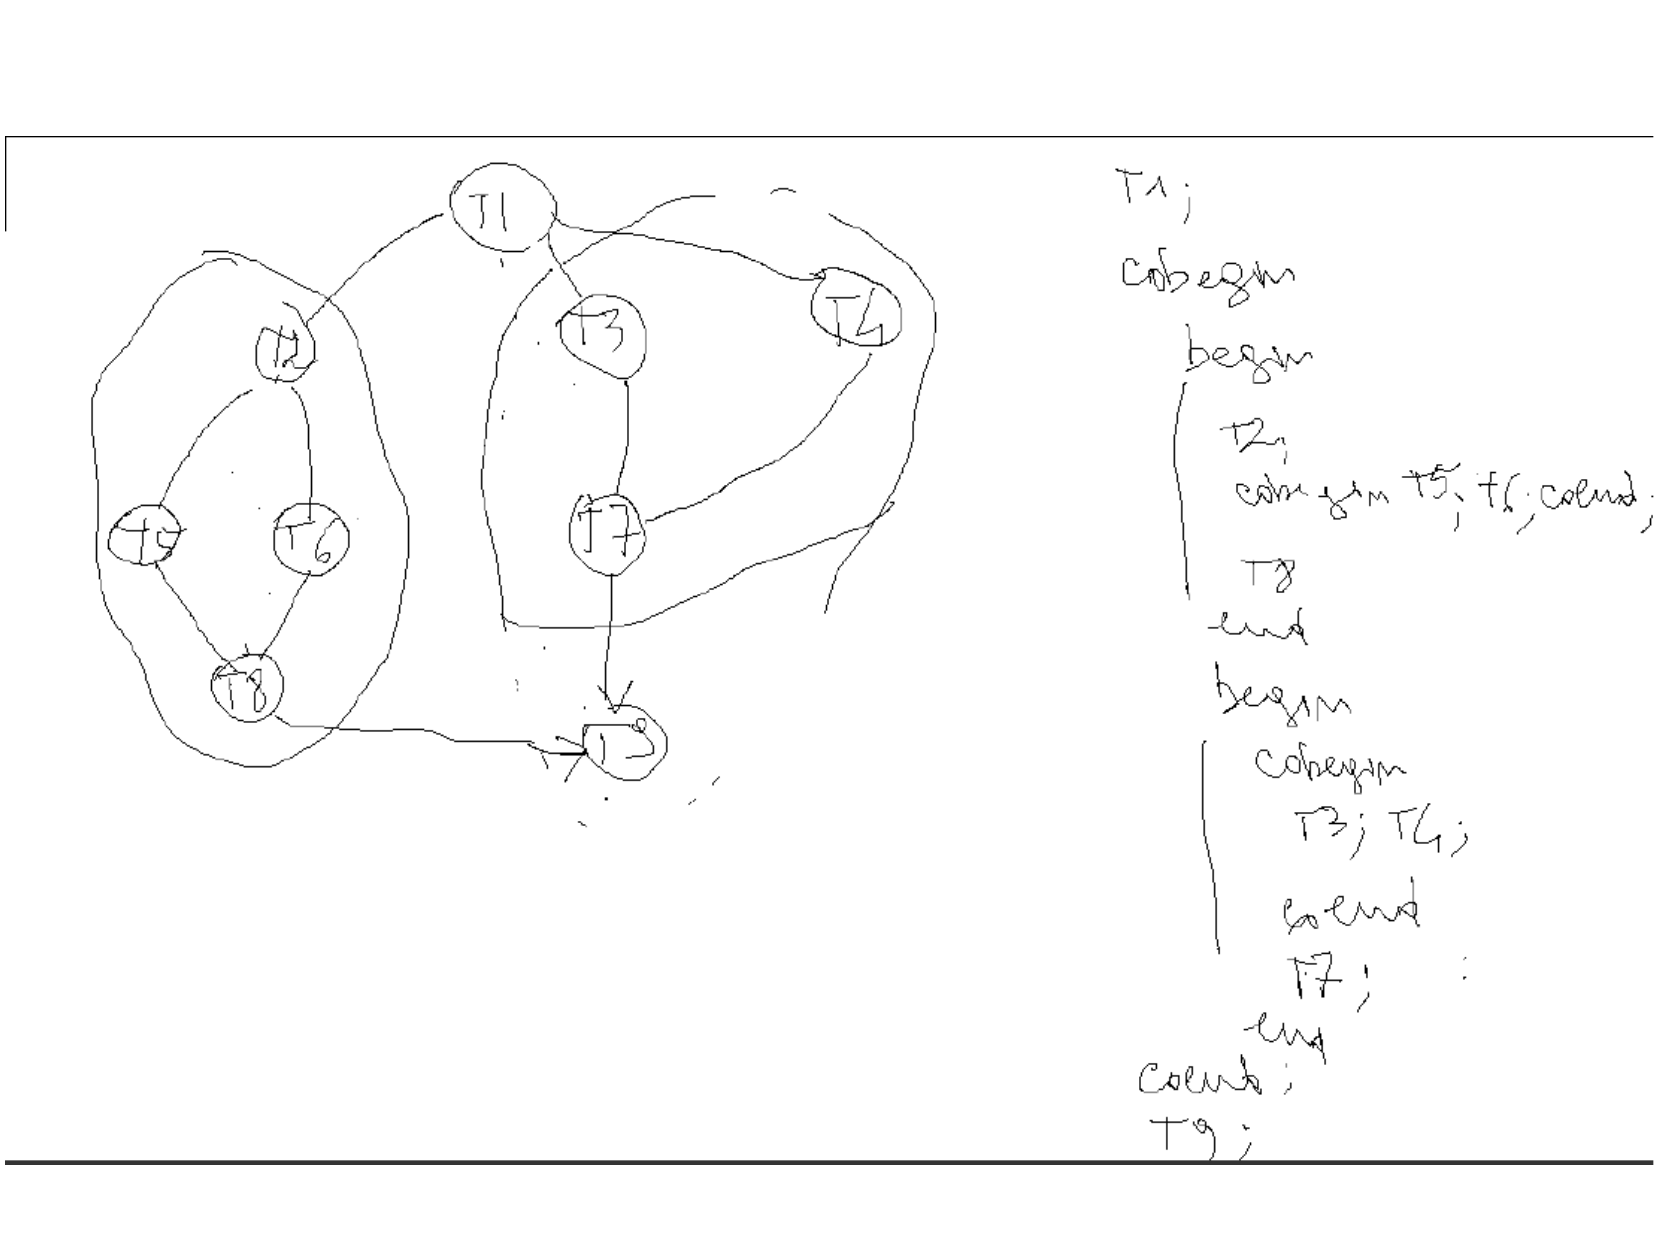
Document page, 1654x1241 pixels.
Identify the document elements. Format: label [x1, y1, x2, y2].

picture [5, 136, 1654, 1165]
